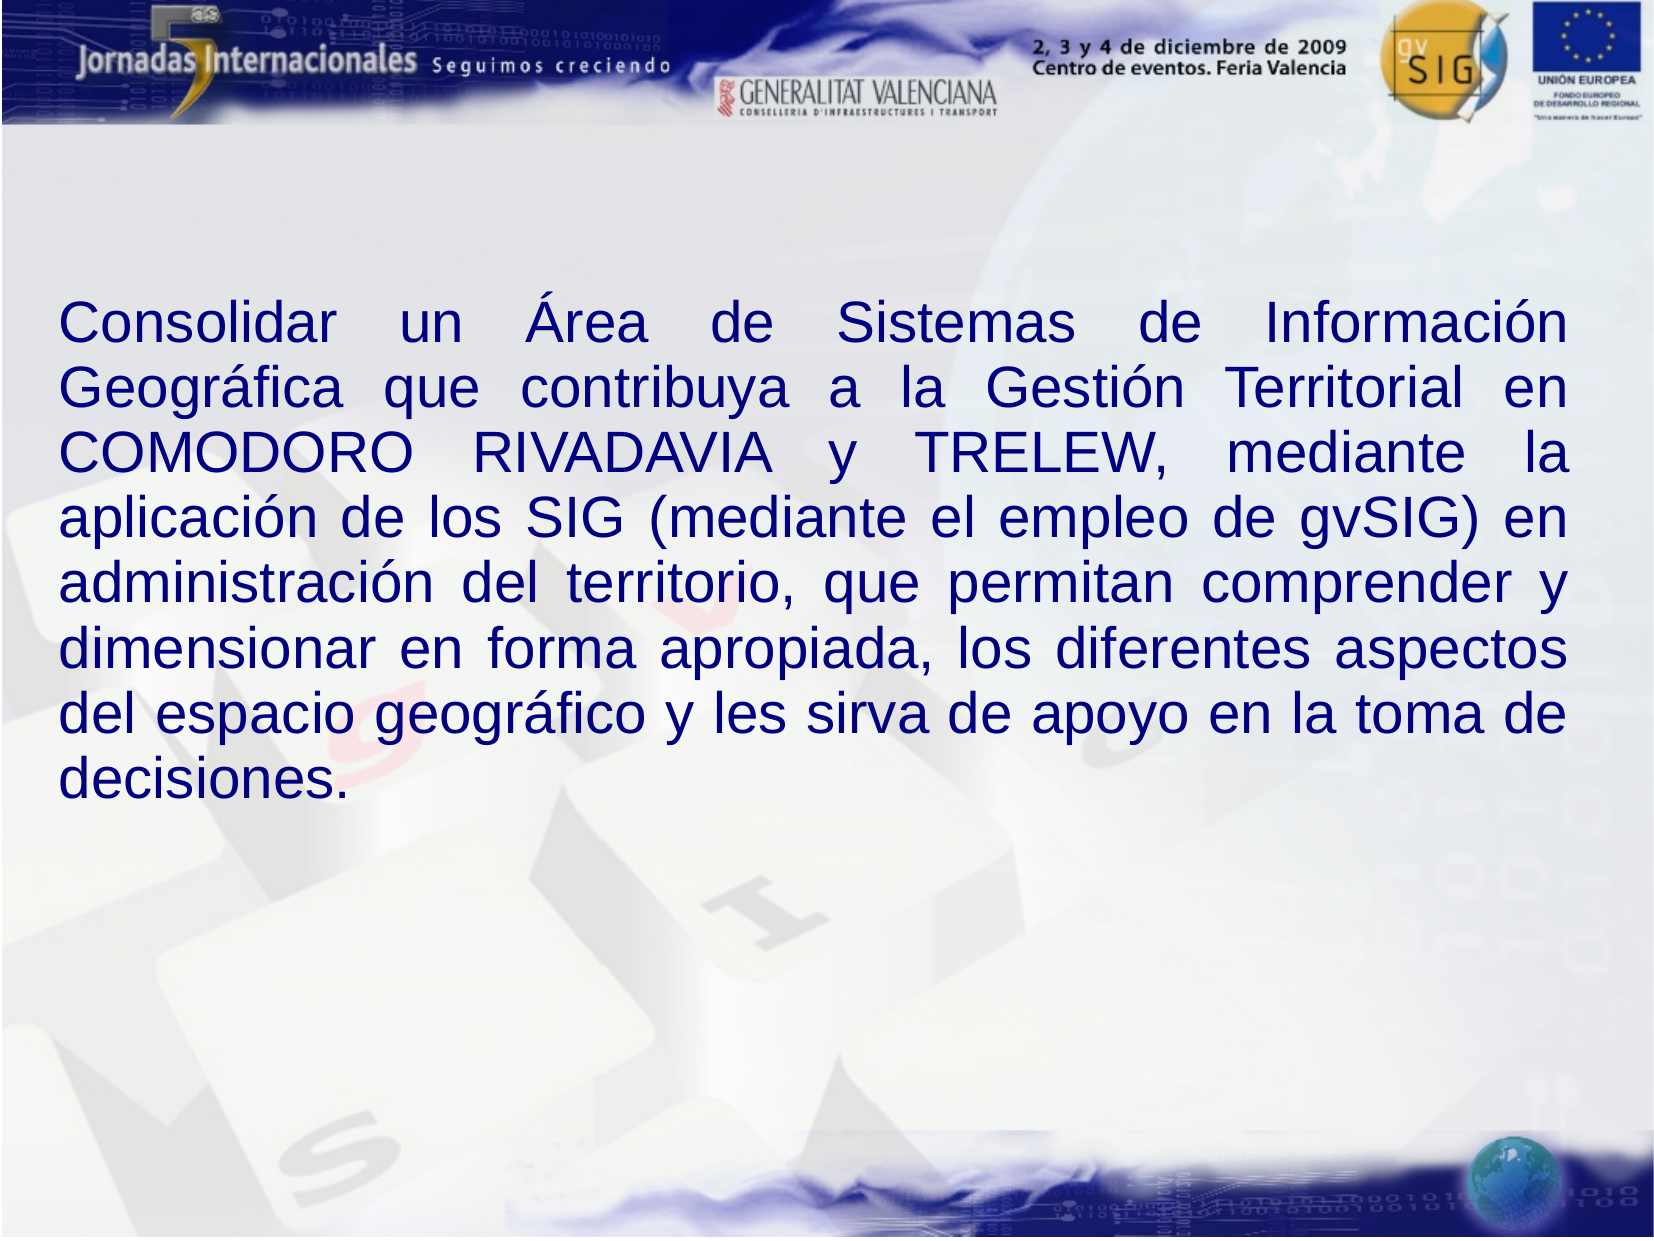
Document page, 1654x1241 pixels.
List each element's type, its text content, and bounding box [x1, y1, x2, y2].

picture [2, 0, 1654, 1237]
list Consolidar un Área de Sistemas de Información Geográfica que contribuya a la Gestión Territorial en COMODORO RIVADAVIA y TRELEW, mediante la aplicación de los SIG (mediante el empleo de gvSIG) en administración del territorio, que permitan comprender y dimensionar en forma apropiada, los diferentes aspectos del espacio geográfico y les sirva de apoyo en la toma de decisiones. [59, 290, 1571, 1093]
